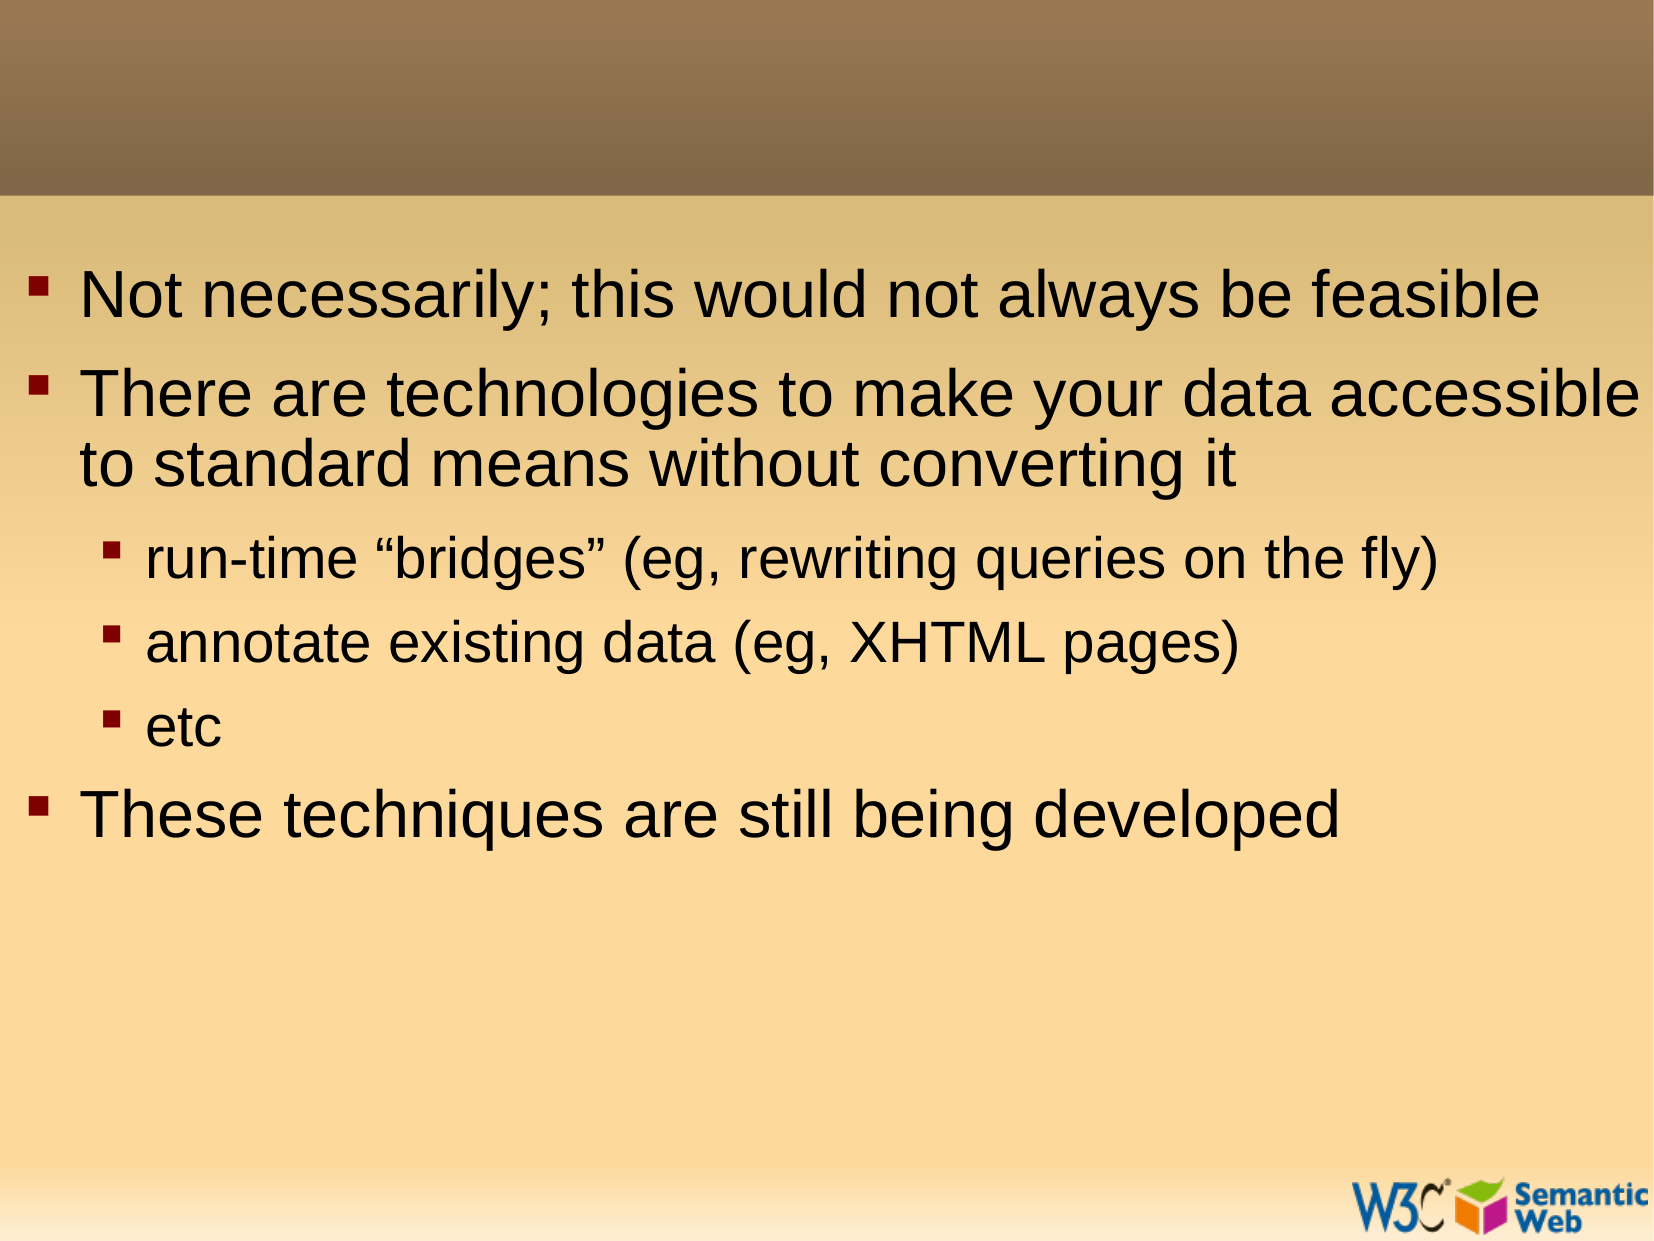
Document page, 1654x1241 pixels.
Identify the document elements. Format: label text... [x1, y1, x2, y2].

list Not necessarily; this would not always be feasible There are technologies to make your data accessible to standard means without converting it run-time “bridges” (eg, rewriting queries on the fly) annotate existing data (eg, XHTML pages) etc These techniques are still being developed [23, 257, 1654, 1033]
picture [0, 0, 1654, 1241]
